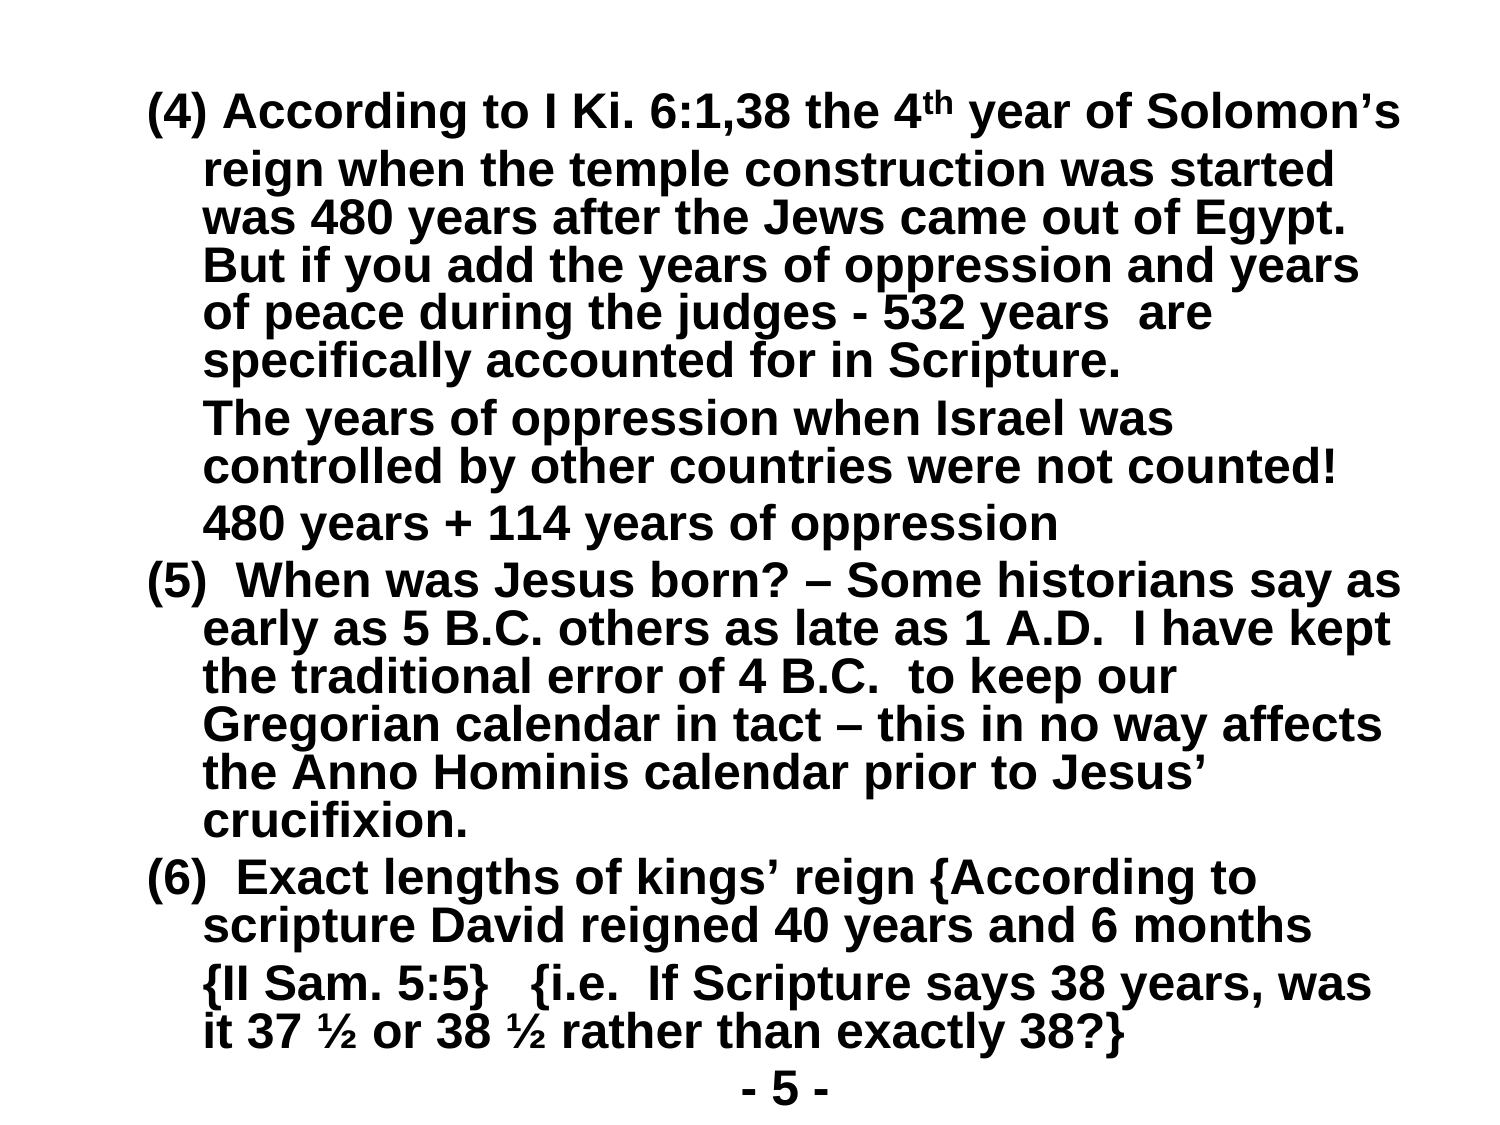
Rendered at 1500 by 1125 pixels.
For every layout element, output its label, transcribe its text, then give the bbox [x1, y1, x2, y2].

list (4) According to I Ki. 6:1,38 the 4th year of Solomon’s reign when the temple construction was started was 480 years after the Jews came out of Egypt. But if you add the years of oppression and years of peace during the judges - 532 years are specifically accounted for in Scripture. The years of oppression when Israel was controlled by other countries were not counted! 480 years + 114 years of oppression (5) When was Jesus born? – Some historians say as early as 5 B.C. others as late as 1 A.D. I have kept the traditional error of 4 B.C. to keep our Gregorian calendar in tact – this in no way affects the Anno Hominis calendar prior to Jesus’ crucifixion. (6) Exact lengths of kings’ reign {According to scripture David reigned 40 years and 6 months {II Sam. 5:5} {i.e. If Scripture says 38 years, was it 37 ½ or 38 ½ rather than exactly 38?} - 5 - [75, 82, 1425, 1125]
